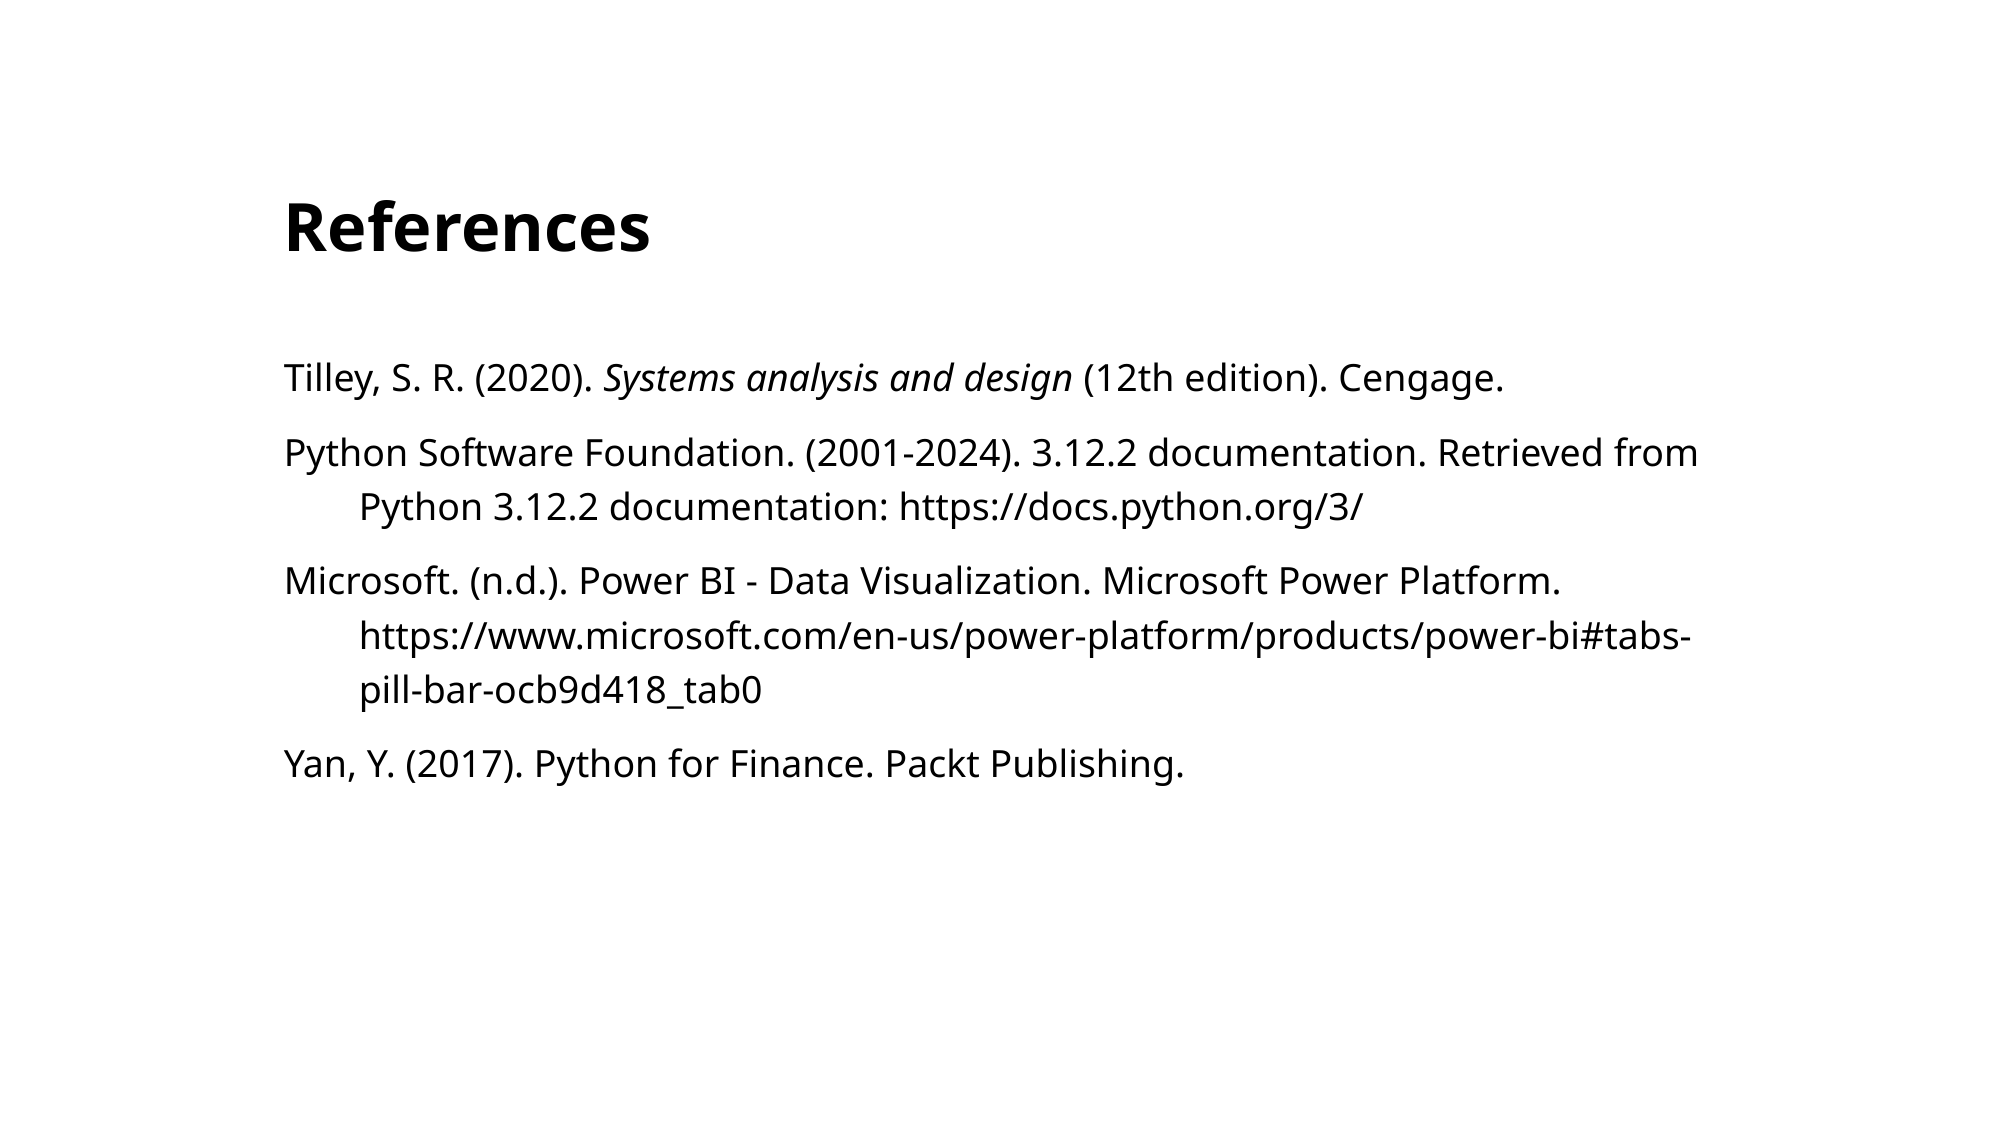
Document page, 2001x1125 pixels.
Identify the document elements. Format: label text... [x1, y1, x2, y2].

list Tilley, S. R. (2020). Systems analysis and design (12th edition). Cengage. Python Software Foundation. (2001-2024). 3.12.2 documentation. Retrieved from Python 3.12.2 documentation: https://docs.python.org/3/ Microsoft. (n.d.). Power BI - Data Visualization. Microsoft Power Platform. https://www.microsoft.com/en-us/power-platform/products/power-bi#tabs-pill-bar-ocb9d418_tab0 Yan, Y. (2017). Python for Finance. Packt Publishing. [268, 337, 1732, 1017]
title References [268, 112, 1732, 337]
